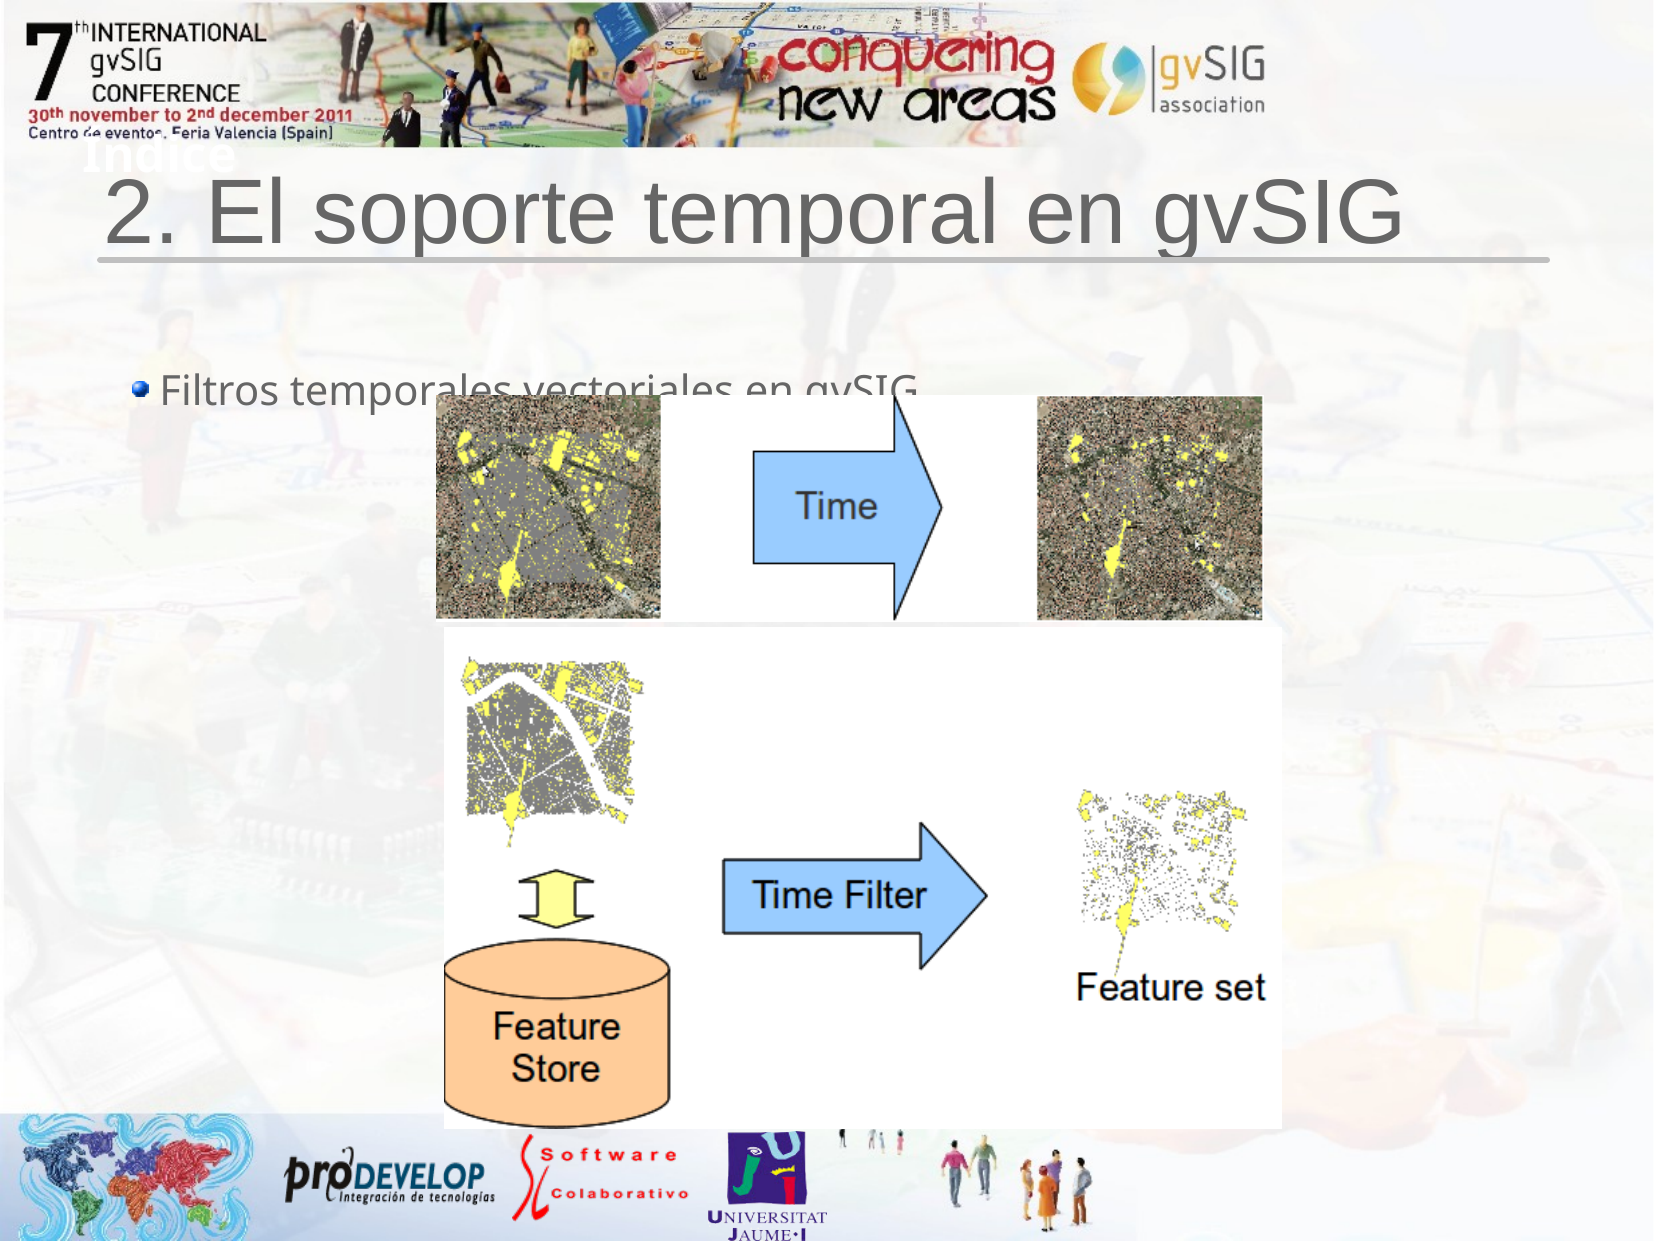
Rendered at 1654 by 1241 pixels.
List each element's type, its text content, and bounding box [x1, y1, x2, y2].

text_box 2. El soporte temporal en gvSIG [88, 153, 1424, 271]
title Índice [82, 49, 1571, 257]
picture [0, 0, 1654, 1241]
text_box Filtros temporales vectoriales en gvSIG [118, 324, 1477, 389]
